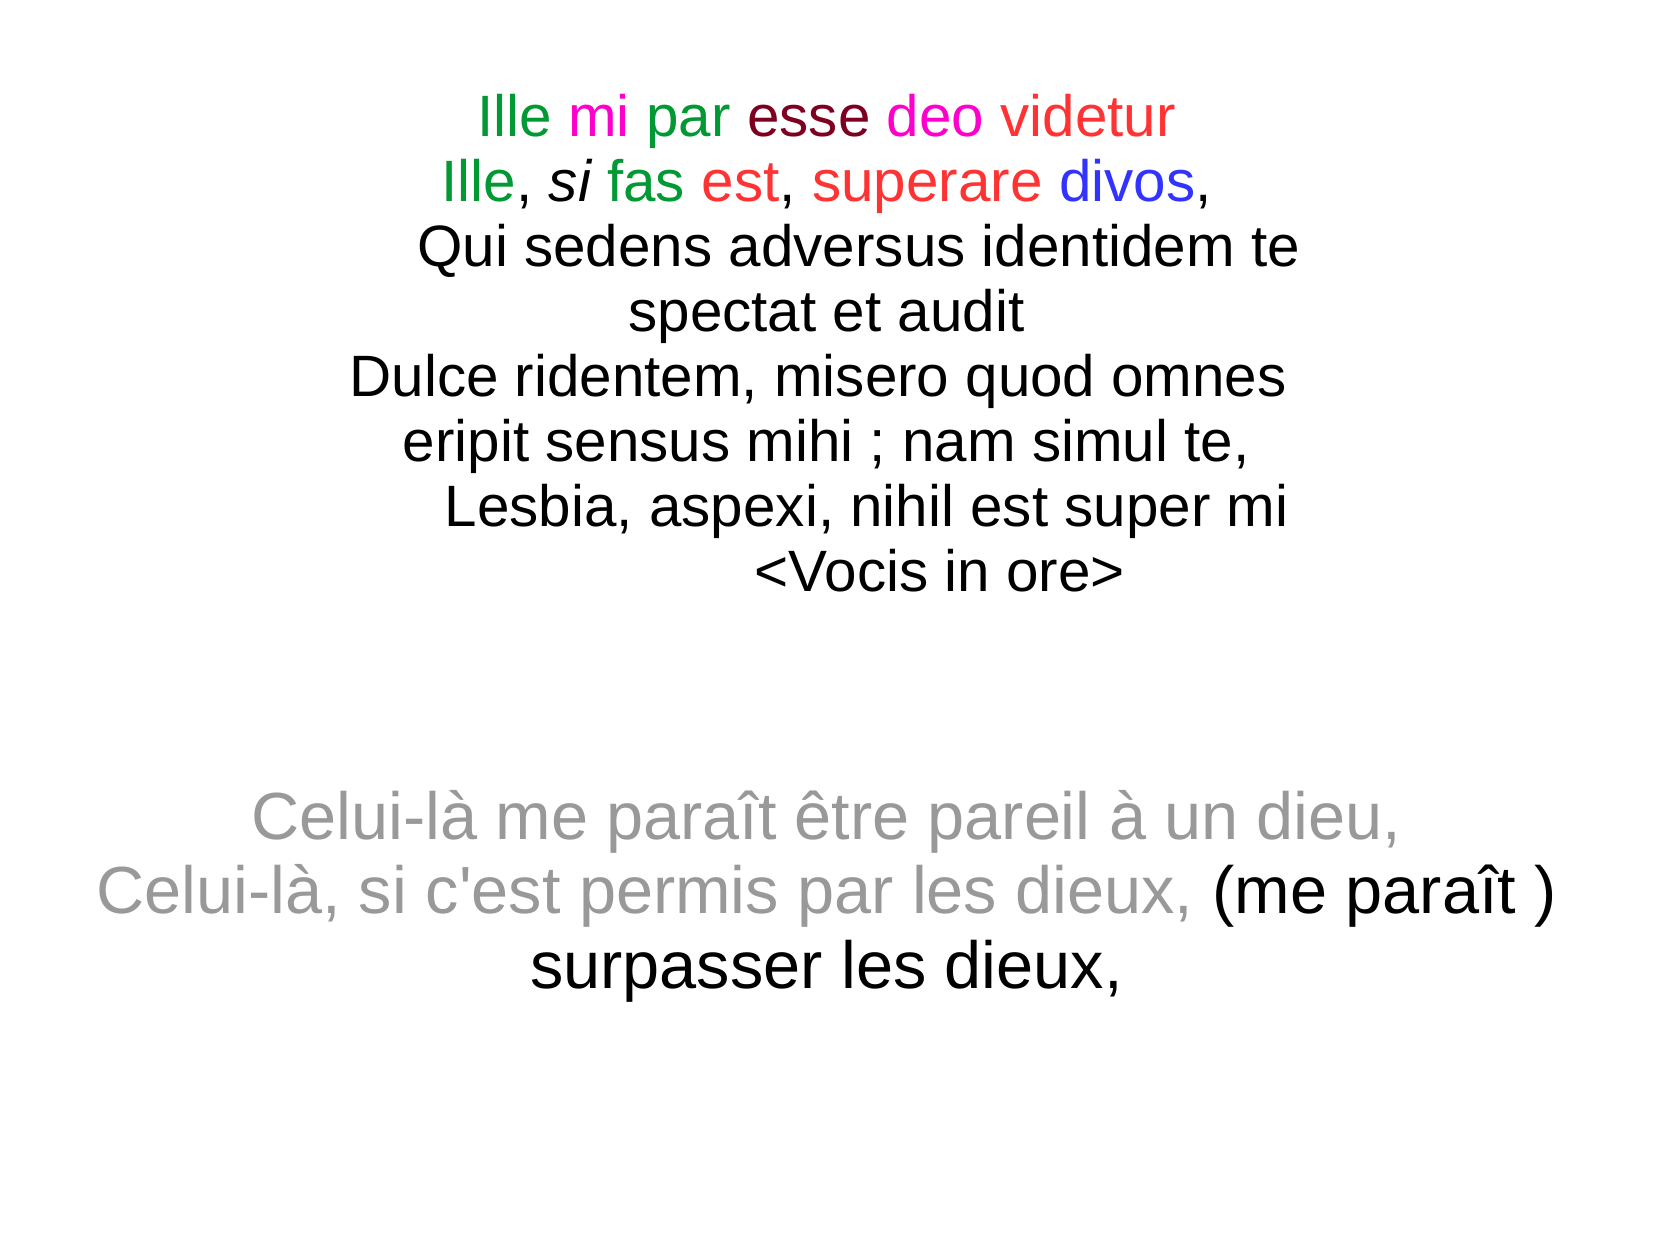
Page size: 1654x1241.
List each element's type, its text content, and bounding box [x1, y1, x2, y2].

subtitle Celui-là me paraît être pareil à un dieu, Celui-là, si c'est permis par les dieux, (me paraît ) surpasser les dieux, [82, 673, 1571, 1109]
title Ille mi par esse deo videtur Ille, si fas est, superare divos, Qui sedens adversus identidem te spectat et audit Dulce ridentem, misero quod omnes eripit sensus mihi ; nam simul te, Lesbia, aspexi, nihil est super mi <Vocis in ore> [82, 49, 1571, 638]
